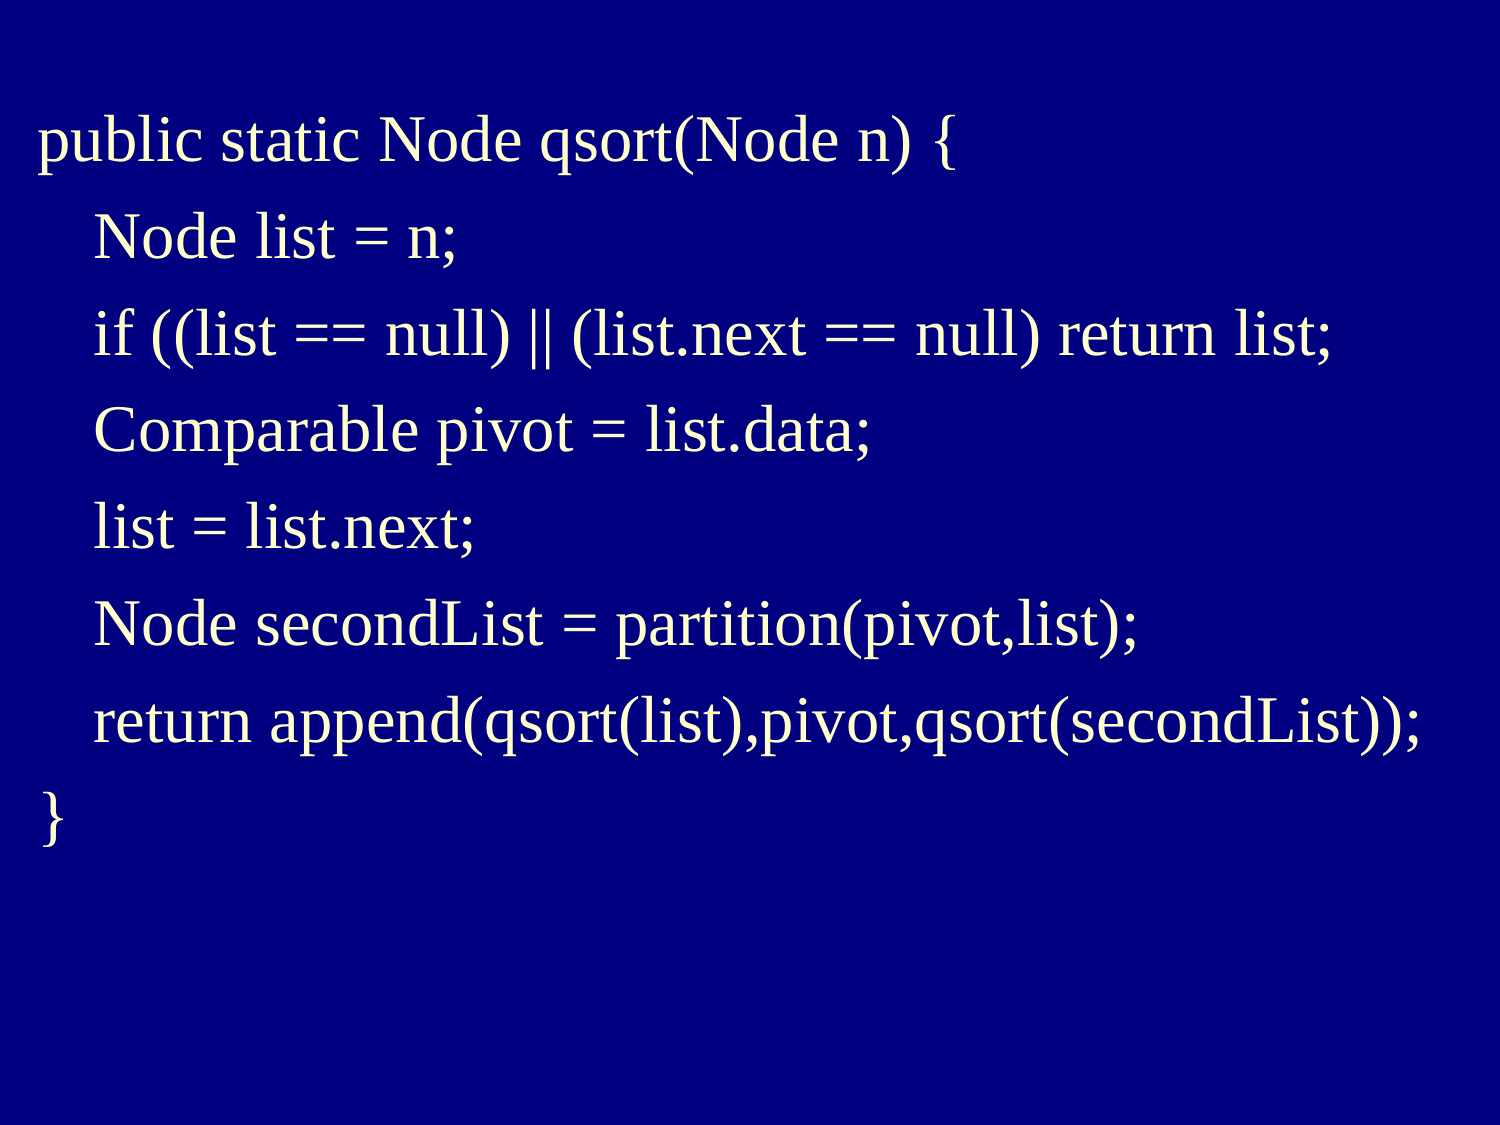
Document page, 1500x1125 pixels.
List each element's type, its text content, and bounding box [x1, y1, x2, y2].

list public static Node qsort(Node n) { Node list = n; if ((list == null) || (list.next == null) return list; Comparable pivot = list.data; list = list.next; Node secondList = partition(pivot,list); return append(qsort(list),pivot,qsort(secondList)); } [22, 87, 1482, 1026]
